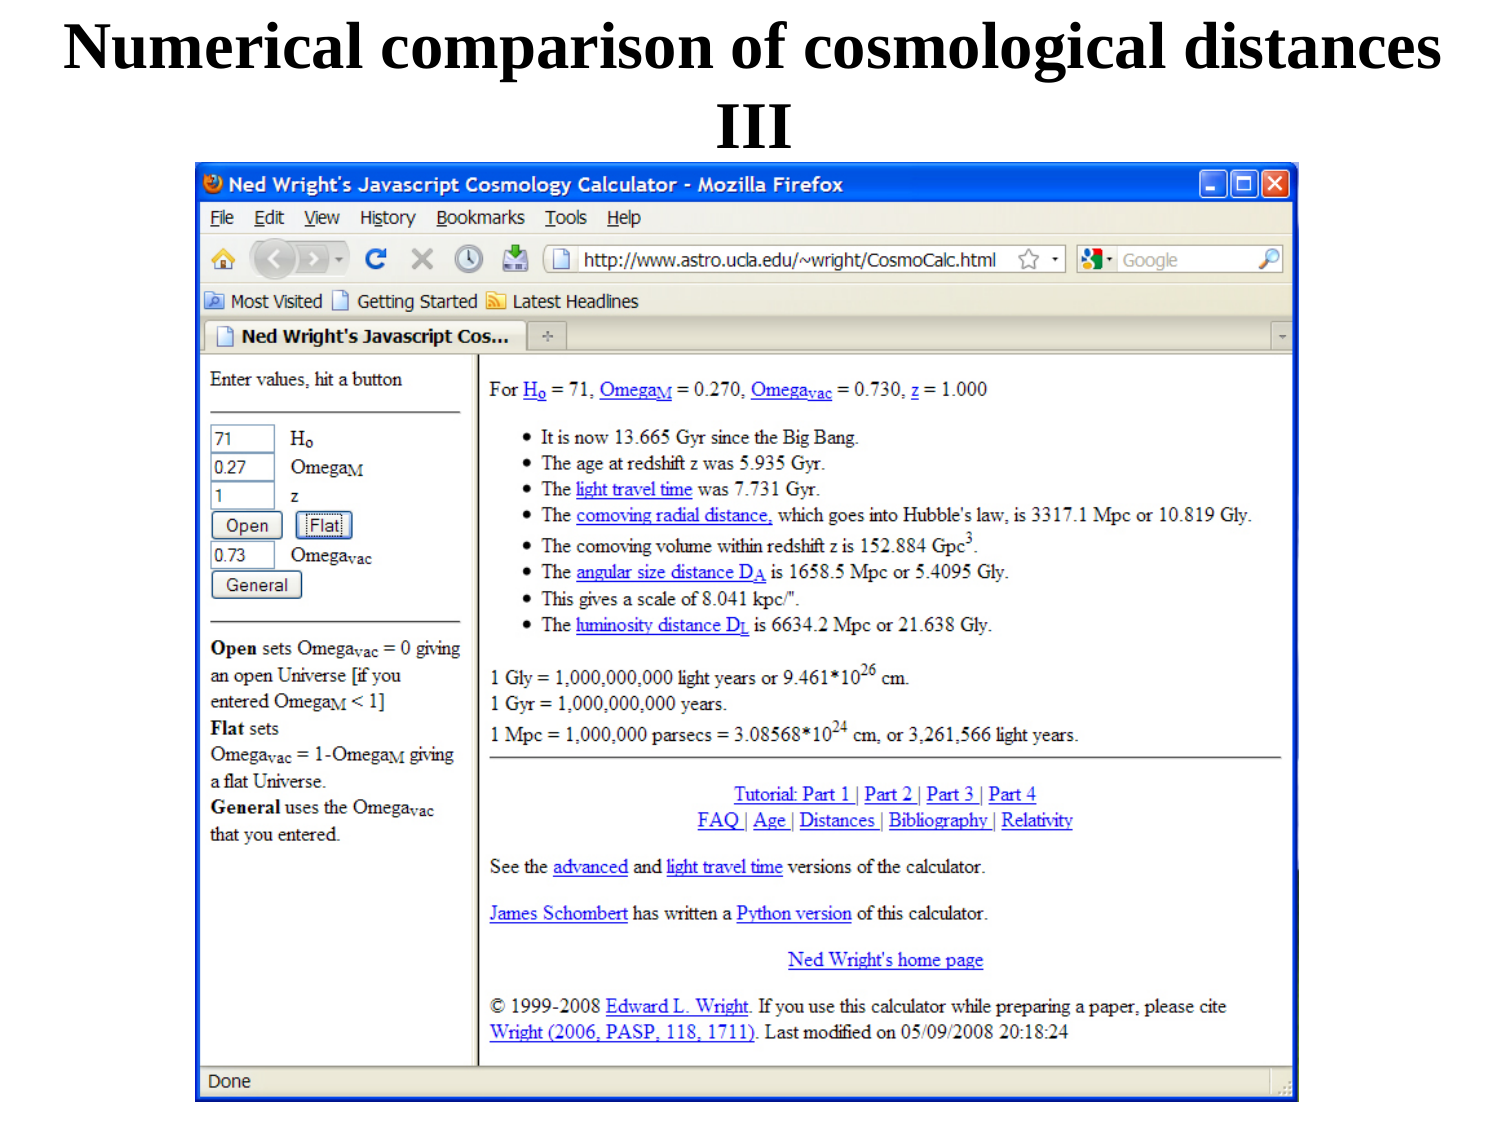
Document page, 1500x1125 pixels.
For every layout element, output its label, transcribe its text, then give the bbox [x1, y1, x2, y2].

title Numerical comparison of cosmological distances III [42, 13, 1467, 150]
picture [195, 162, 1299, 1102]
